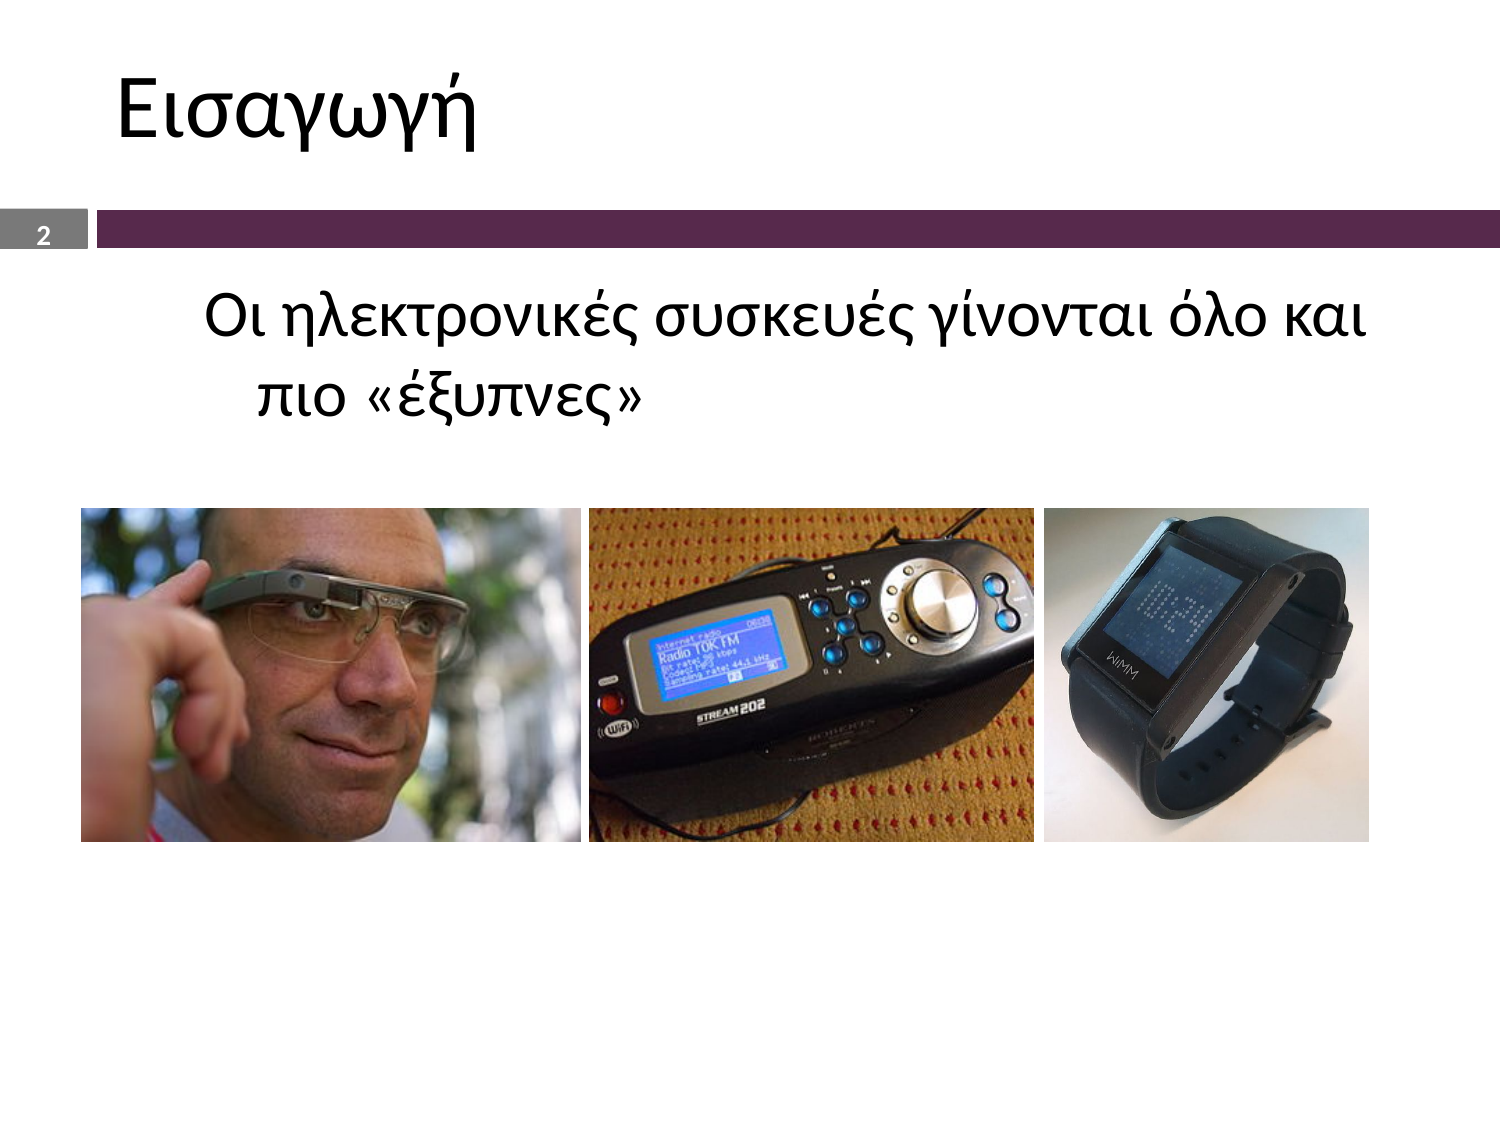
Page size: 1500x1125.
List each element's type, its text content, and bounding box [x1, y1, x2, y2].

list Οι ηλεκτρονικές συσκευές γίνονται όλο και πιο «έξυπνες» [100, 262, 1438, 1000]
picture [81, 508, 581, 842]
title Εισαγωγή [100, 19, 1438, 182]
picture [589, 508, 1034, 842]
text_box [0, 208, 88, 249]
picture [1044, 508, 1369, 842]
